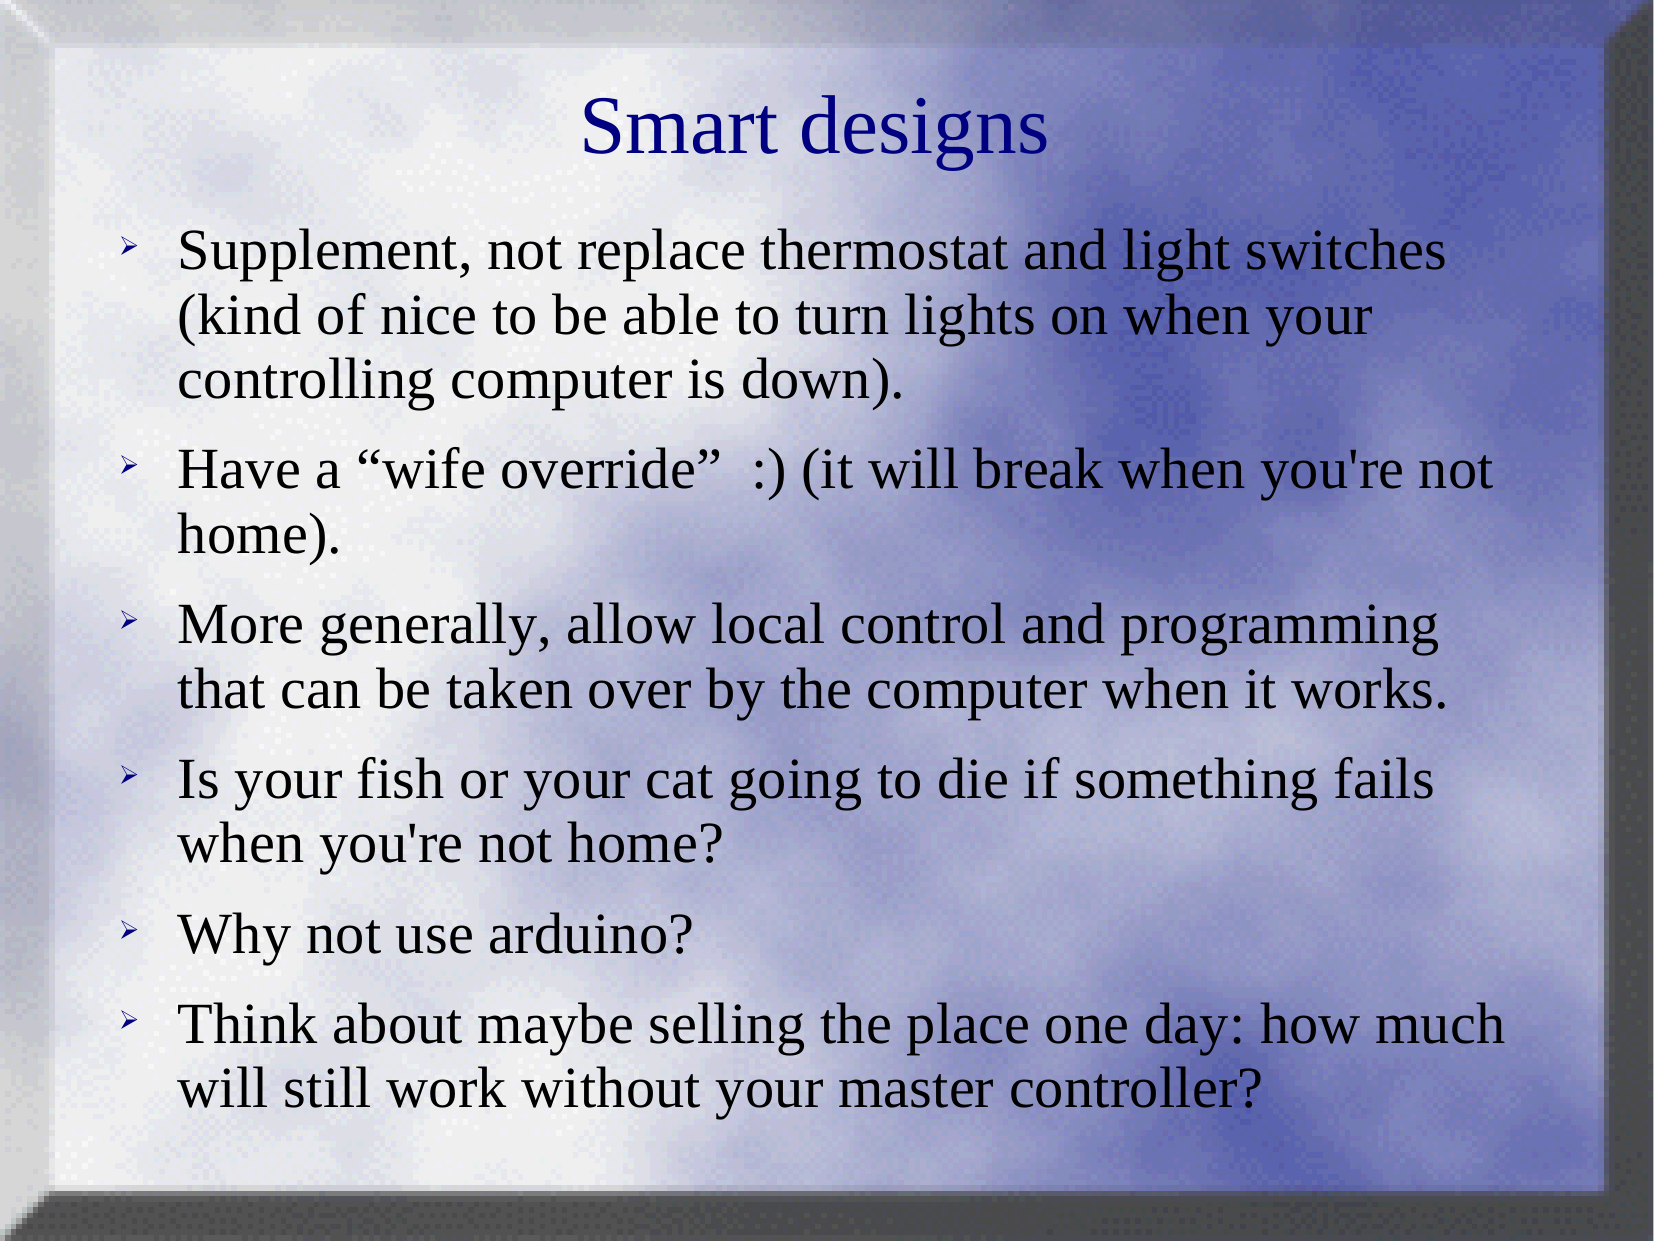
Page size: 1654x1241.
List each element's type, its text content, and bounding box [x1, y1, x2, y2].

title Smart designs [195, 71, 1435, 179]
list Supplement, not replace thermostat and light switches (kind of nice to be able to turn lights on when your controlling computer is down). Have a “wife override” :) (it will break when you're not home). More generally, allow local control and programming that can be taken over by the computer when it works. Is your fish or your cat going to die if something fails when you're not home? Why not use arduino? Think about maybe selling the place one day: how much will still work without your master controller? [118, 217, 1531, 1121]
picture [0, 0, 1654, 1241]
